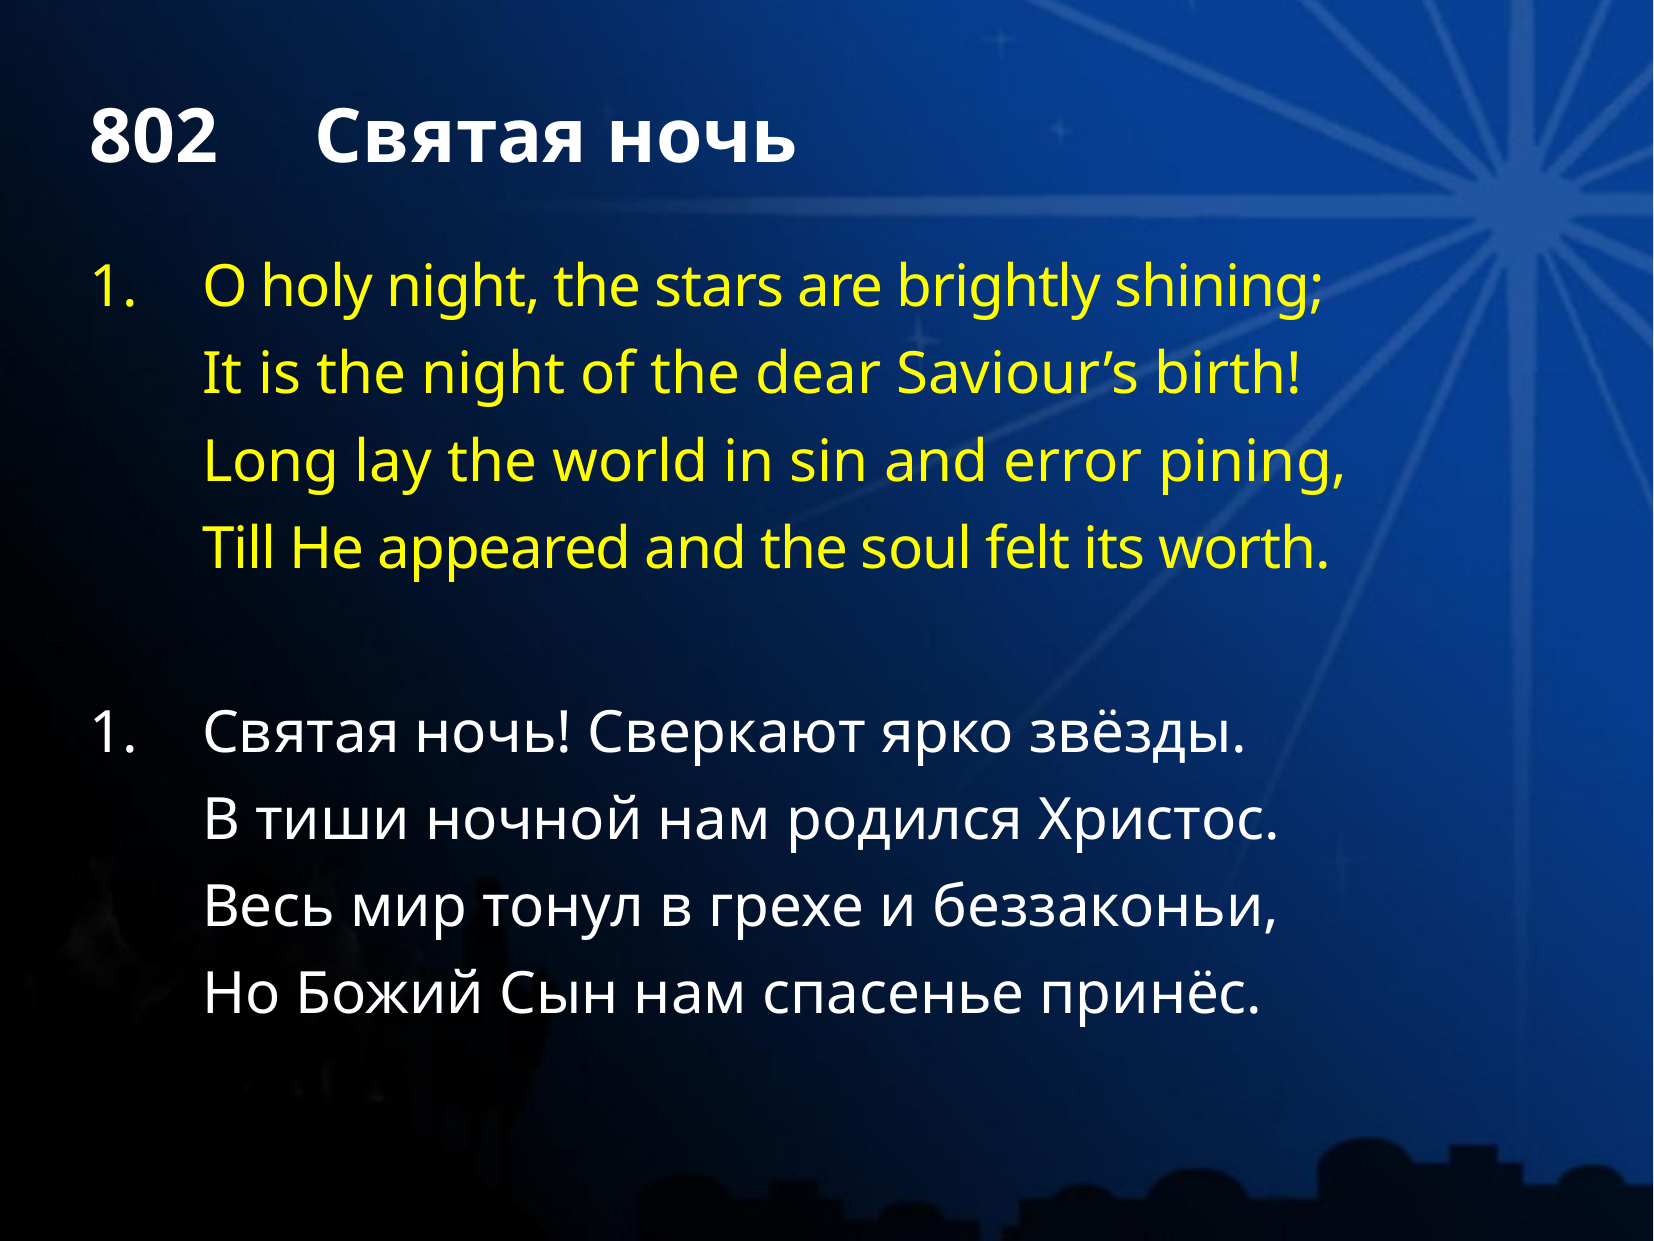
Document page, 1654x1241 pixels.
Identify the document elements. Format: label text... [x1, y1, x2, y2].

text_box 1. O holy night, the stars are brightly shining; It is the night of the dear Saviour’s birth! Long lay the world in sin and error pining, Till He appeared and the soul felt its worth. [75, 150, 1653, 638]
picture [0, 0, 1654, 1241]
text_box 1. Святая ночь! Сверкают ярко звёзды. В тиши ночной нам родился Христос. Весь мир тонул в грехе и беззаконьи, Но Божий Сын нам спасенье принёс. [75, 675, 1576, 1163]
text_box 802 Святая ночь [75, 75, 1576, 188]
